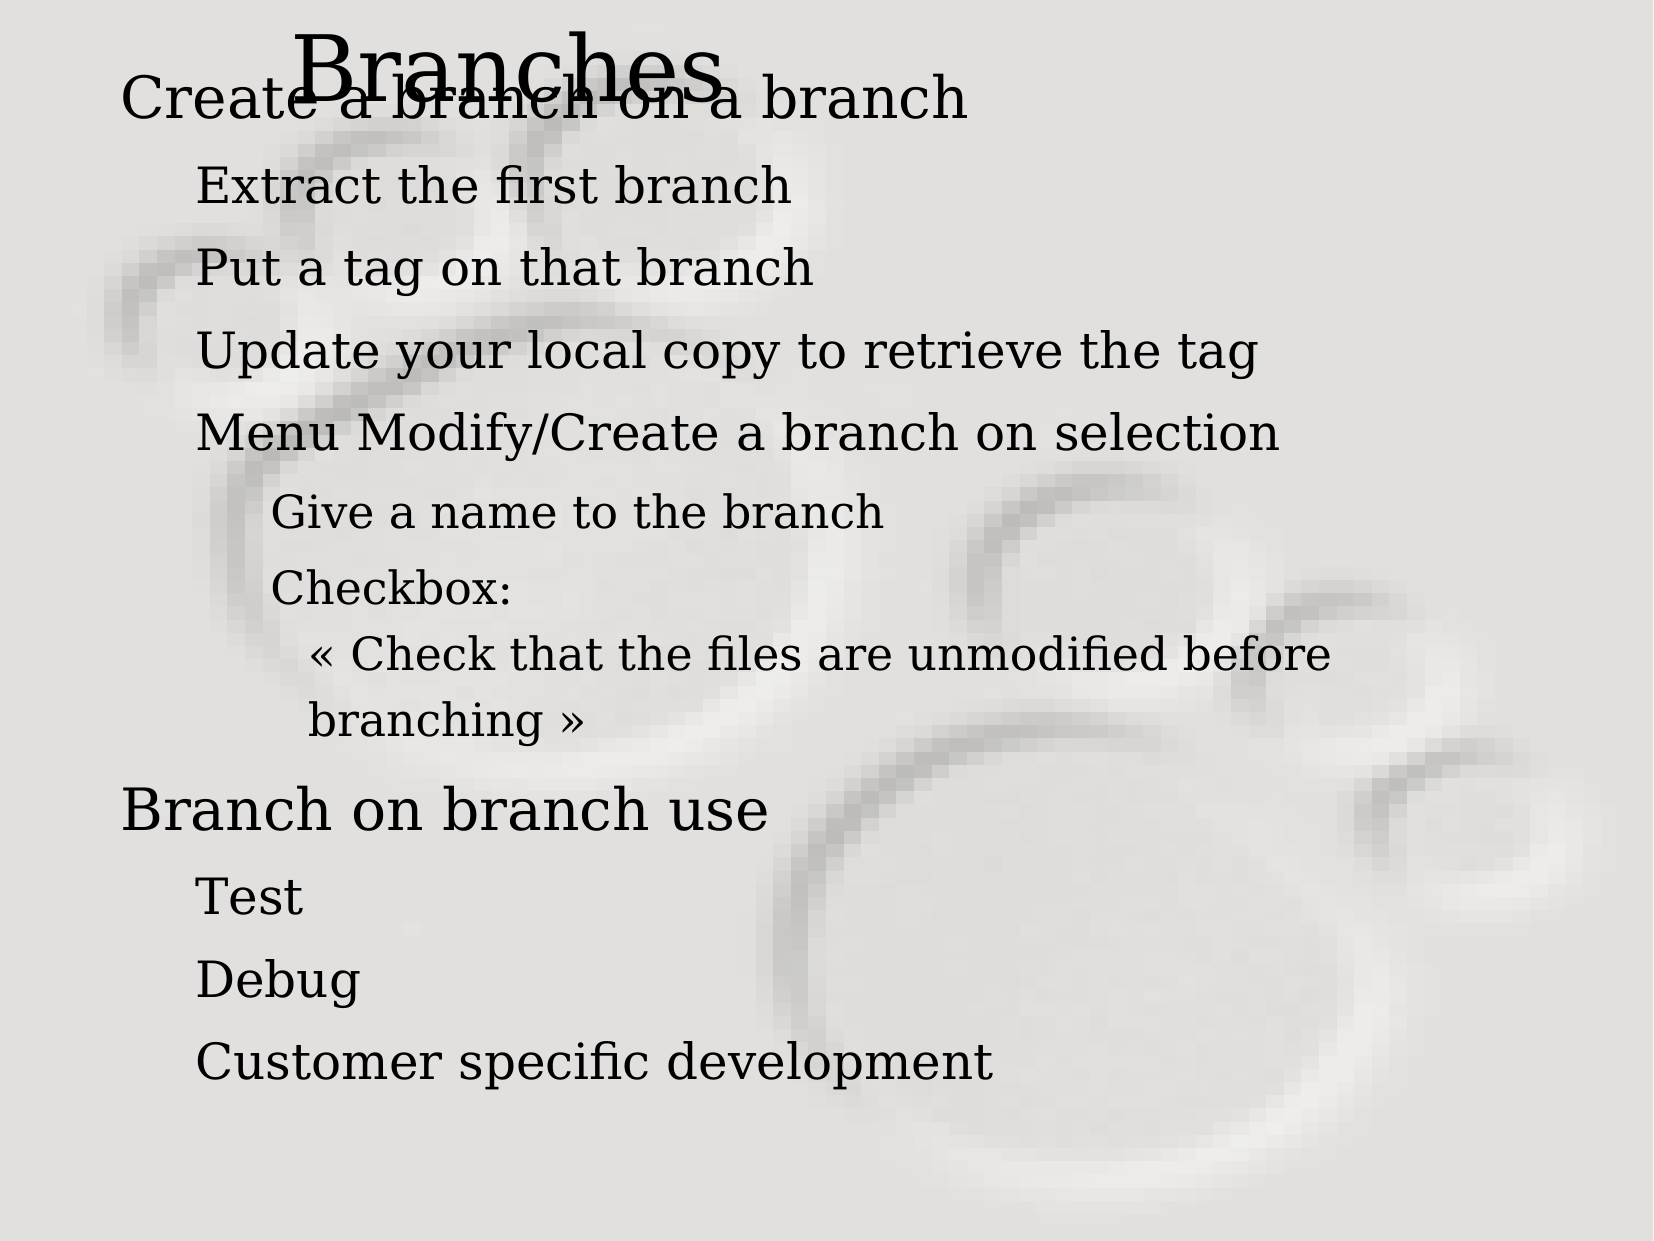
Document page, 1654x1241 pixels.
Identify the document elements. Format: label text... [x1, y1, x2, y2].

picture [0, 0, 1654, 1241]
title Branches [275, 12, 1585, 40]
list Create a branch on a branch Extract the first branch Put a tag on that branch Update your local copy to retrieve the tag Menu Modify/Create a branch on selection Give a name to the branch Checkbox: « Check that the files are unmodified before branching » Branch on branch use Test Debug Customer specific development [105, 40, 1585, 1241]
